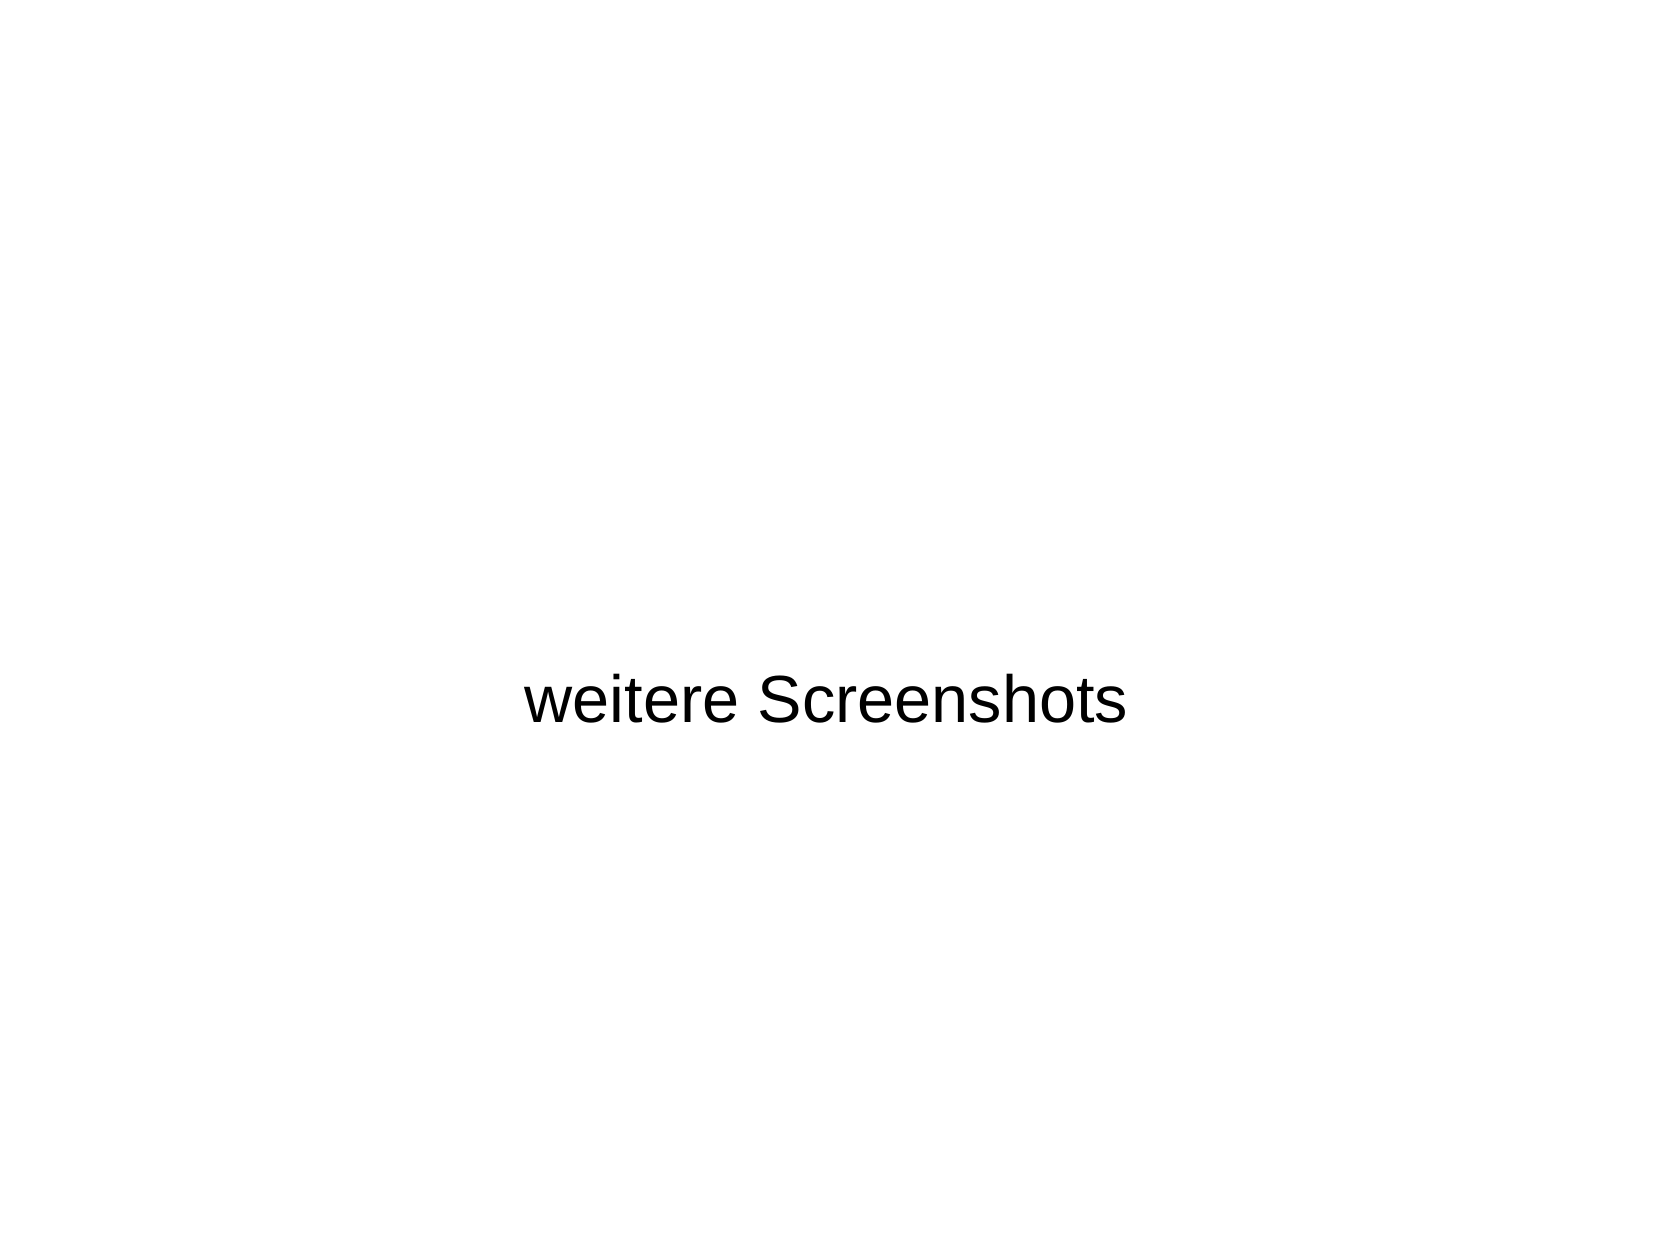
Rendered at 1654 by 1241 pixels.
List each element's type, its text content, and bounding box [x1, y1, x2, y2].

text_box weitere Screenshots [82, 297, 1571, 1102]
